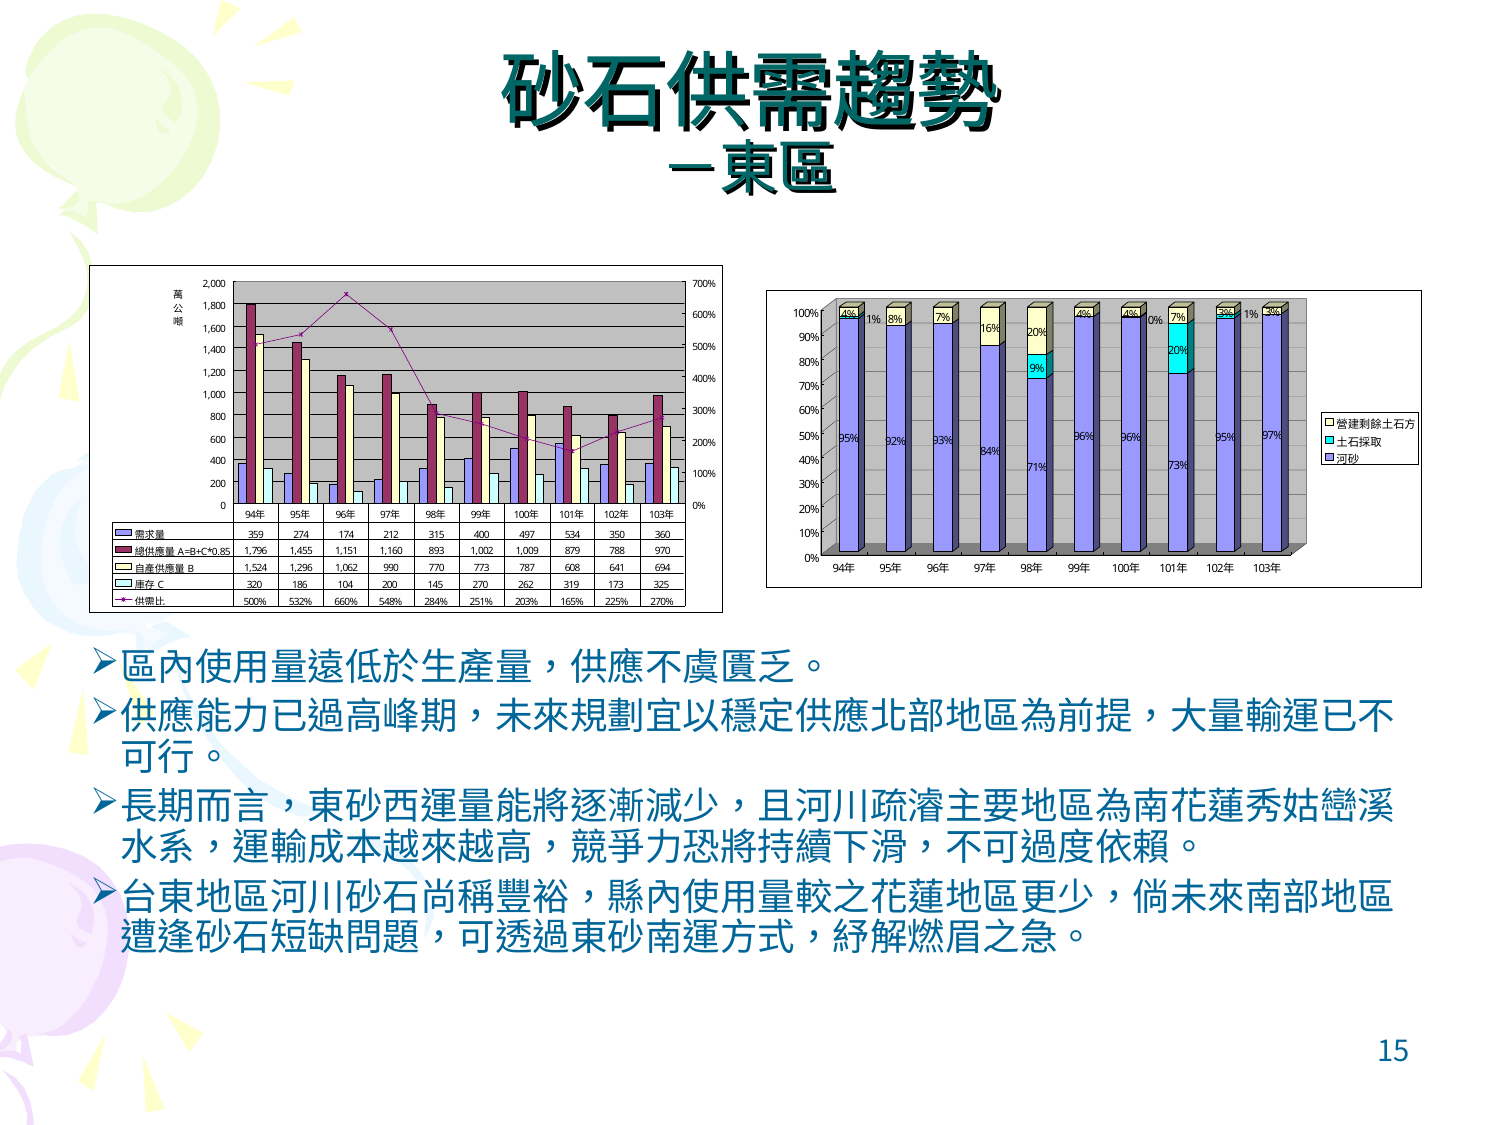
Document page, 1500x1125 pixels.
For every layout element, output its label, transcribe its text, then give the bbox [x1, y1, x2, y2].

text_box <編號> [1074, 1024, 1426, 1100]
picture [86, 262, 727, 616]
picture [762, 286, 1426, 591]
list 區內使用量遠低於生產量，供應不虞匱乏。 供應能力已過高峰期，未來規劃宜以穩定供應北部地區為前提，大量輸運已不可行。 長期而言，東砂西運量能將逐漸減少，且河川疏濬主要地區為南花蓮秀姑巒溪水系，運輸成本越來越高，競爭力恐將持續下滑，不可過度依賴。 台東地區河川砂石尚稱豐裕，縣內使用量較之花蓮地區更少，倘未來南部地區遭逢砂石短缺問題，可透過東砂南運方式，紓解燃眉之急。 [75, 640, 1426, 994]
title 砂石供需趨勢 －東區 [72, 16, 1426, 233]
